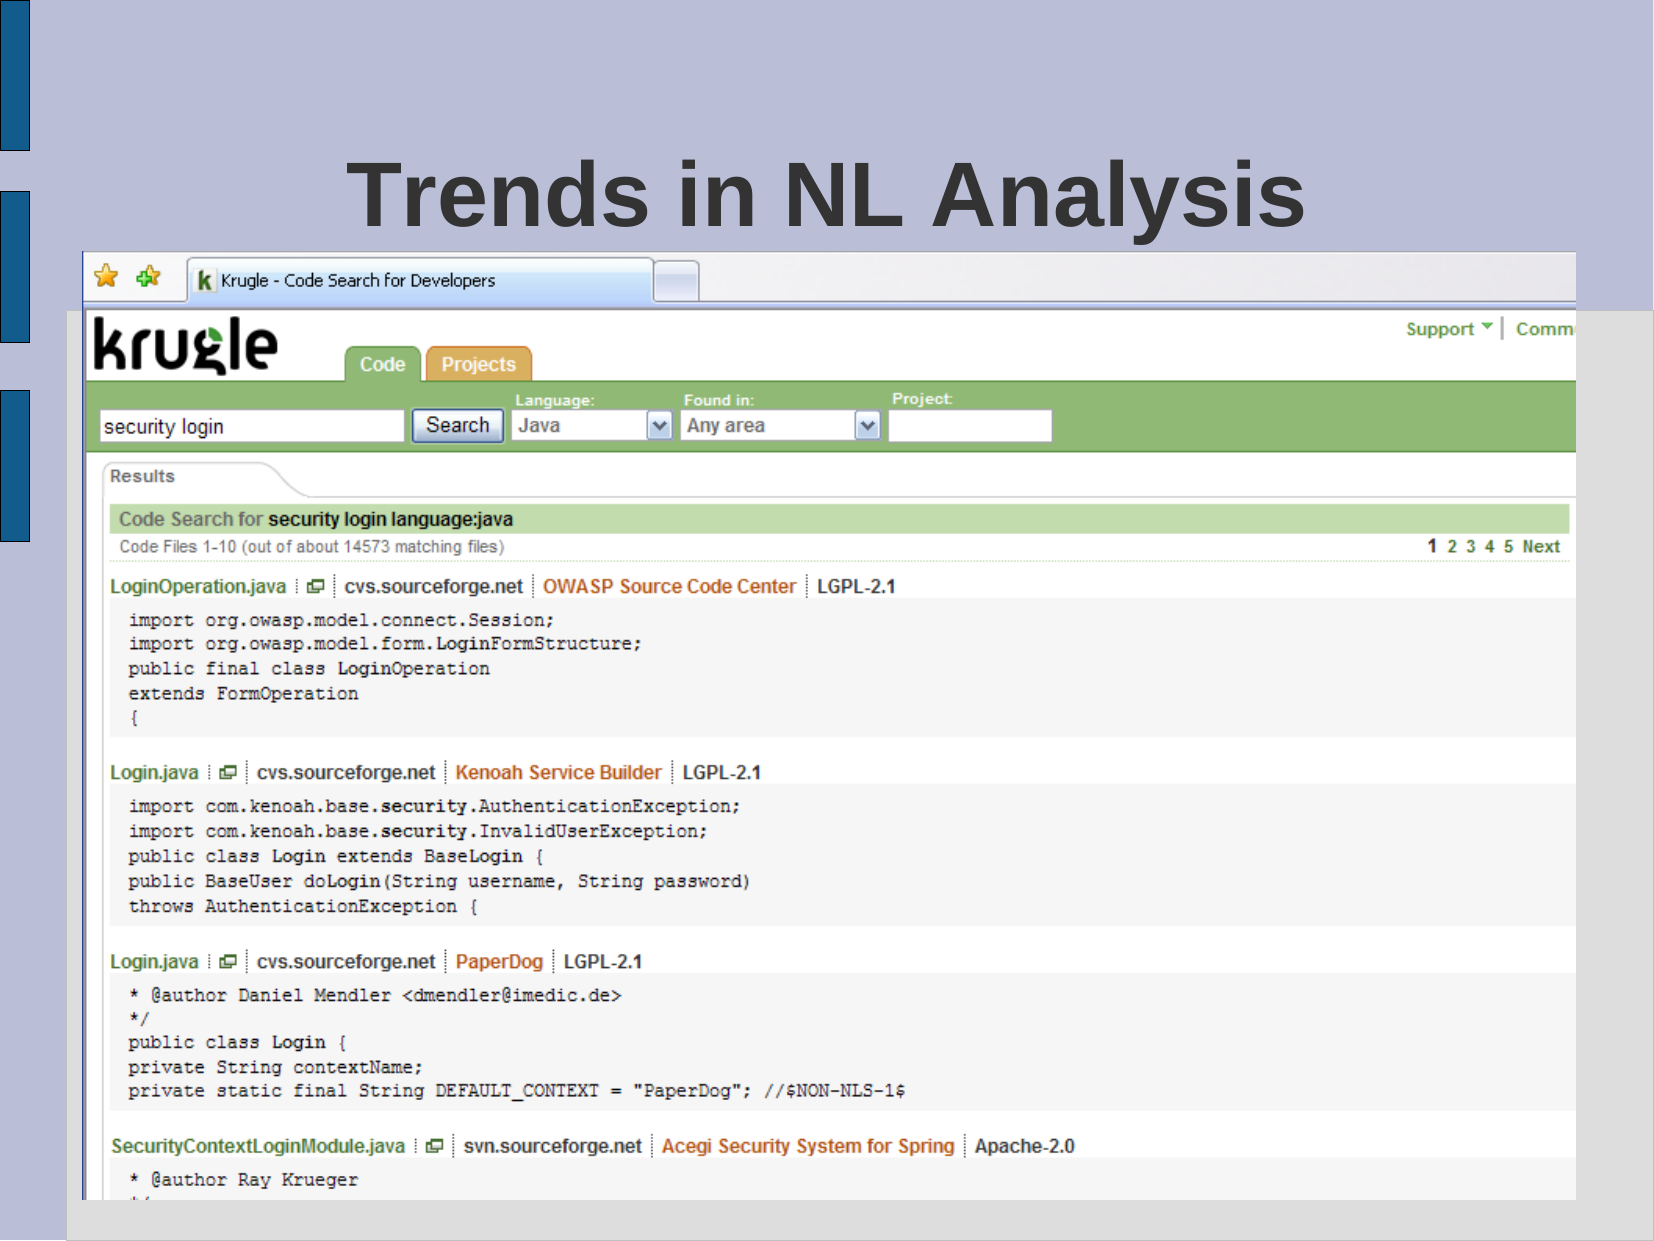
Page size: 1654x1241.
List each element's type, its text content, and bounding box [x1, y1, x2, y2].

picture [82, 251, 1576, 1201]
title Trends in NL Analysis [121, 98, 1534, 251]
